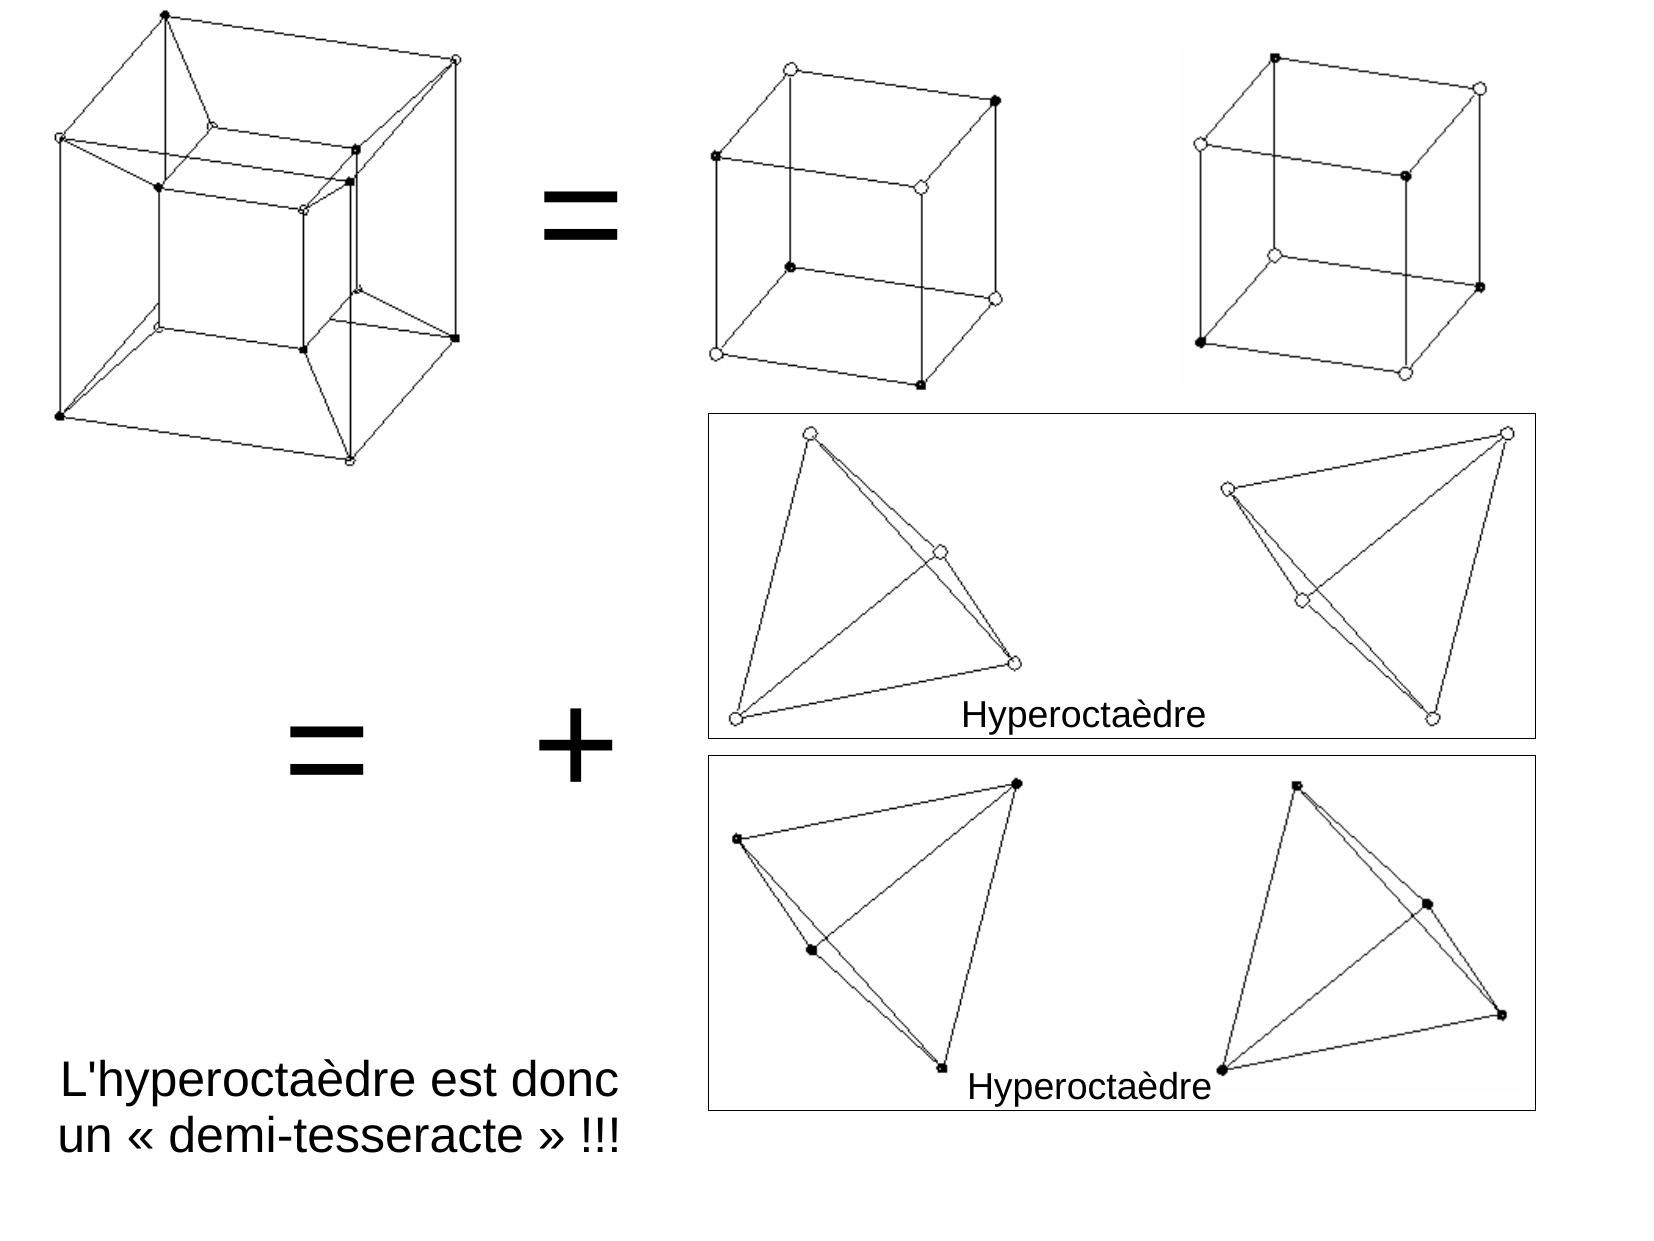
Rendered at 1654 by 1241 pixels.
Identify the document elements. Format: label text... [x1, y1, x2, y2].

picture [1179, 42, 1502, 390]
picture [709, 414, 1033, 736]
picture [1210, 417, 1535, 738]
picture [720, 761, 1029, 1084]
text_box Hyperoctaèdre [951, 1045, 1229, 1128]
picture [694, 53, 1017, 401]
picture [1210, 770, 1519, 1093]
text_box = [253, 665, 402, 833]
text_box + [502, 659, 650, 827]
text_box = [507, 129, 656, 298]
text_box L'hyperoctaèdre est donc un « demi-tesseracte » !!! [29, 1033, 650, 1182]
picture [44, 3, 474, 475]
text_box Hyperoctaèdre [945, 673, 1223, 756]
